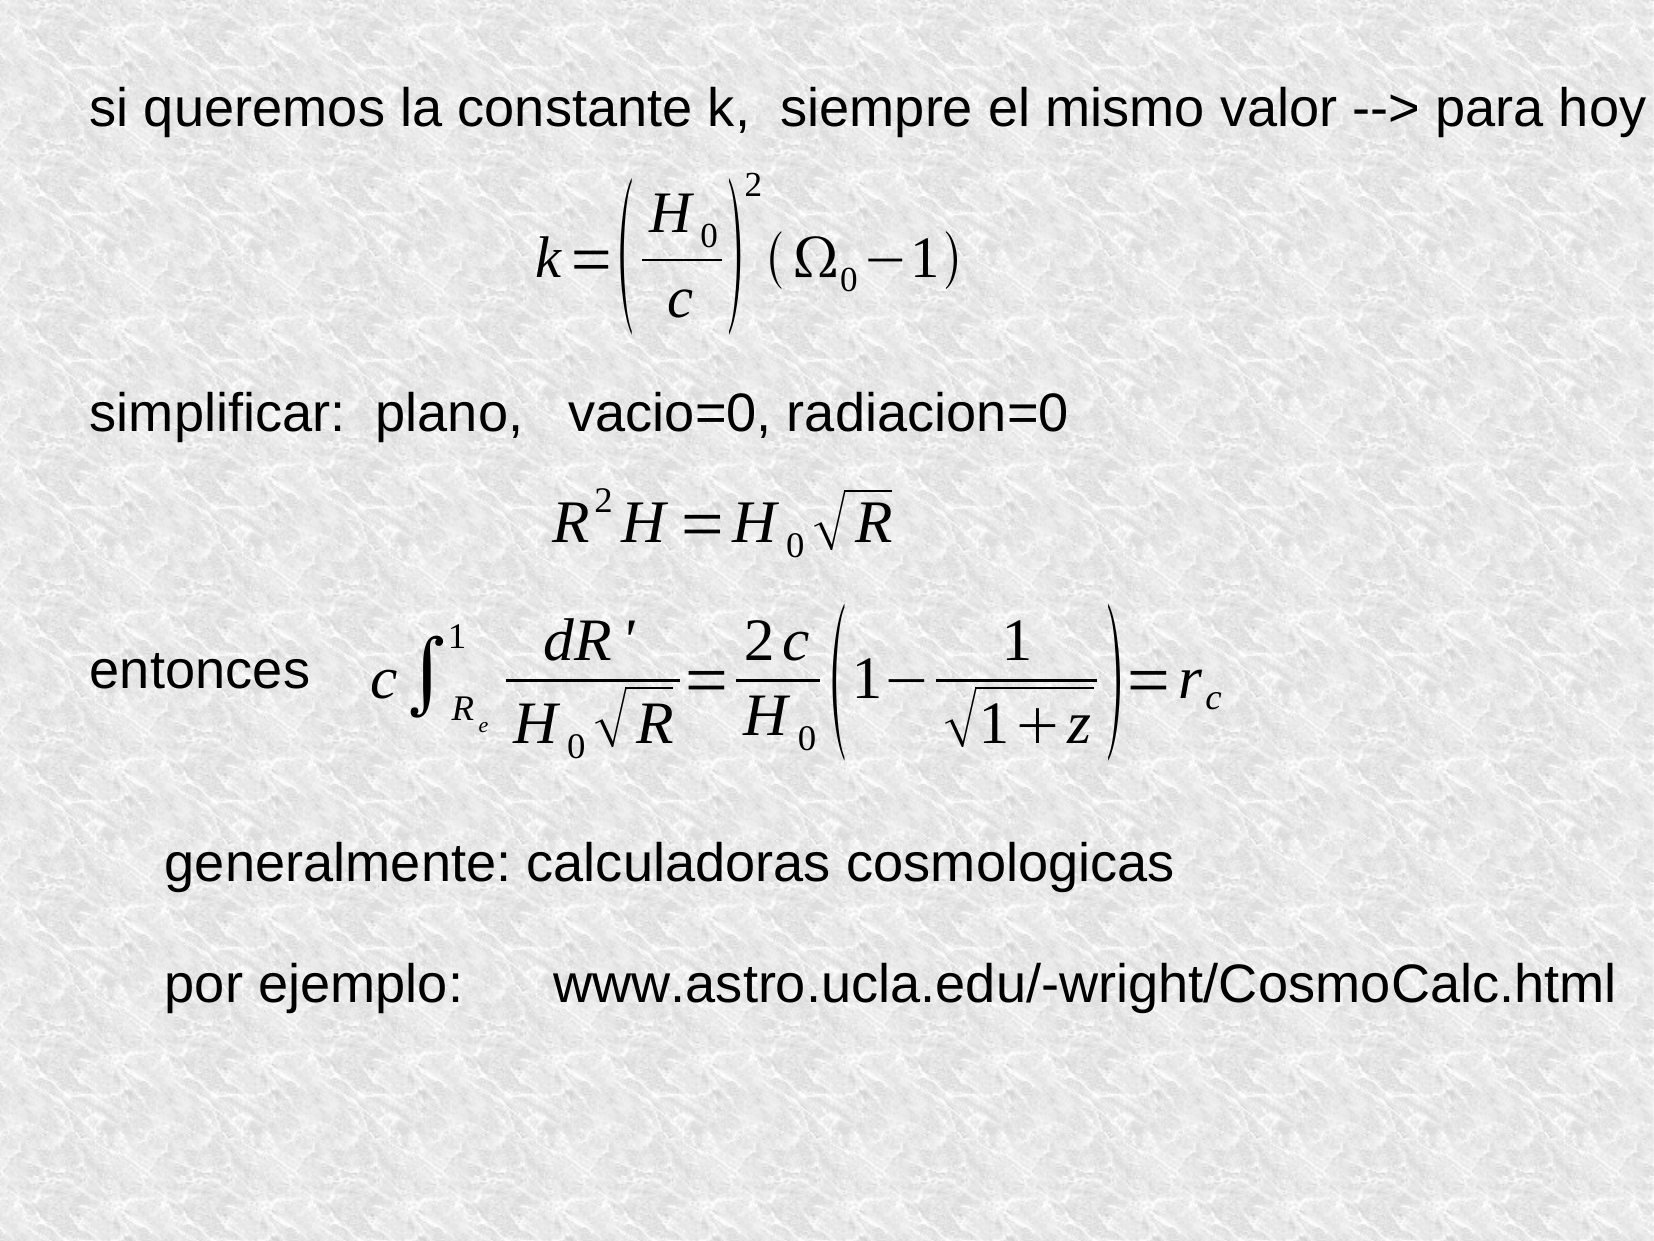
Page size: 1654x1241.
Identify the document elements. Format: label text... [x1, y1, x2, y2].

picture [0, 0, 1654, 1241]
text_box si queremos la constante k, siempre el mismo valor --> para hoy dia [75, 69, 1590, 151]
chart [355, 600, 1238, 765]
text_box entonces [75, 632, 295, 713]
chart [520, 166, 976, 338]
text_box simplificar: plano, vacio=0, radiacion=0 [75, 375, 1018, 456]
chart [533, 482, 907, 567]
text_box generalmente: calculadoras cosmologicas por ejemplo: www.astro.ucla.edu/-wright/CosmoCalc.html [150, 825, 1525, 1102]
